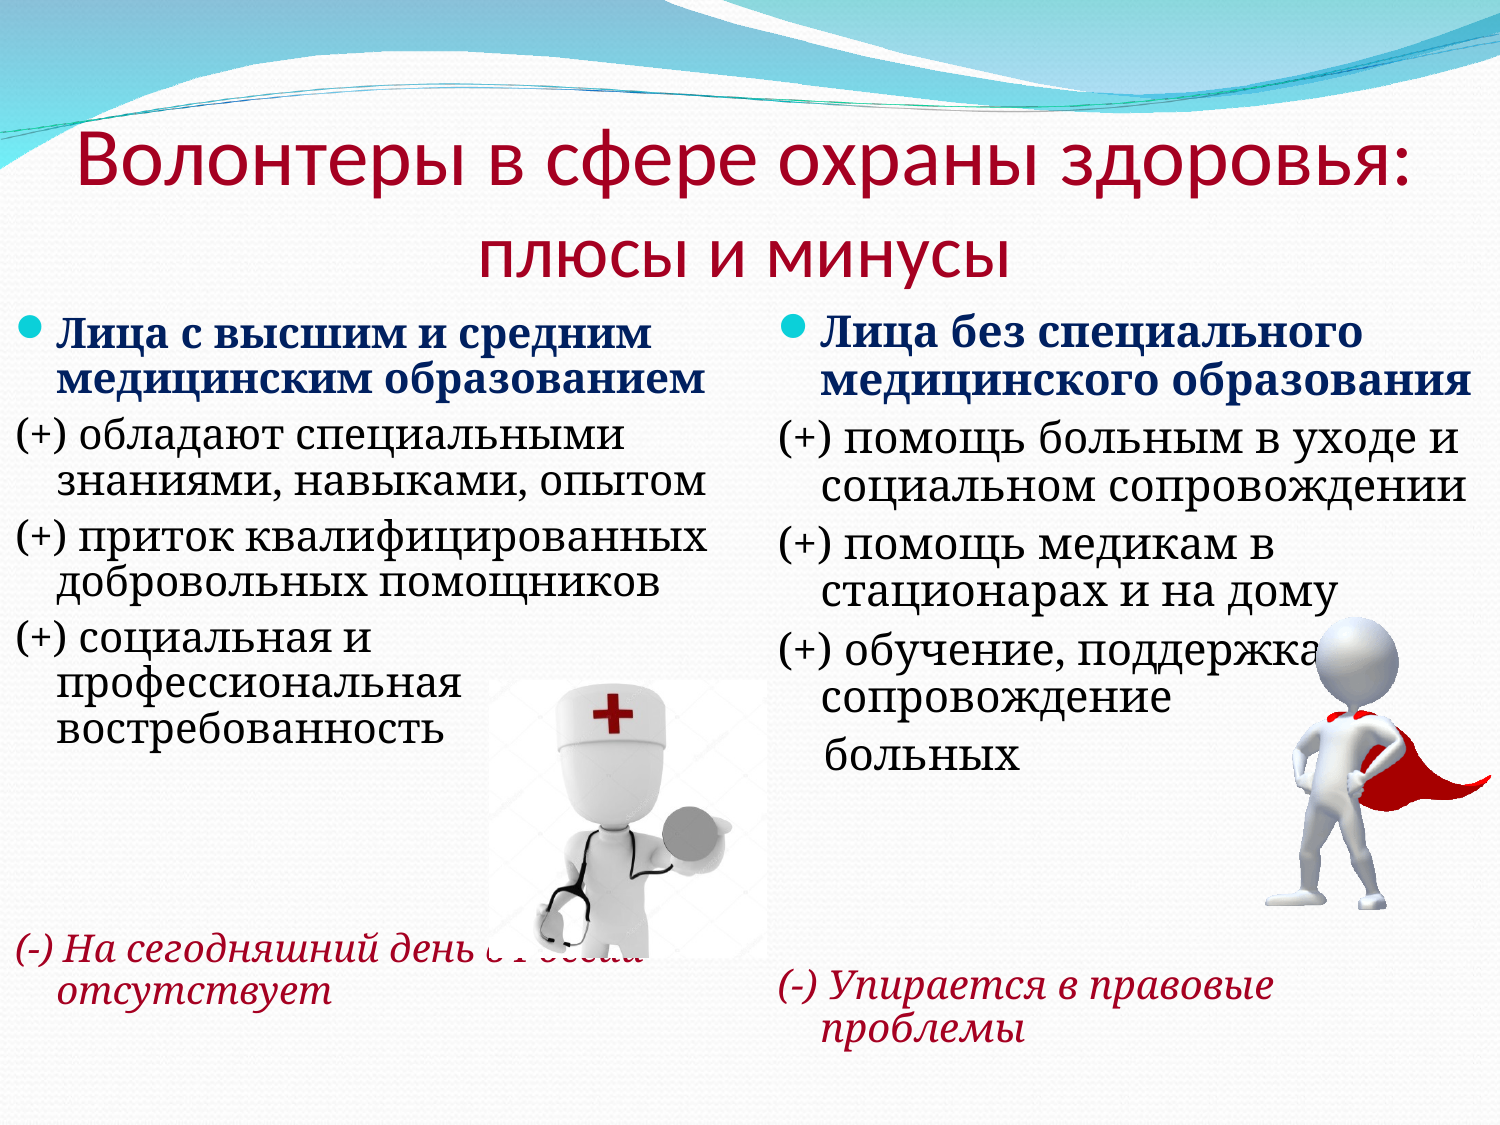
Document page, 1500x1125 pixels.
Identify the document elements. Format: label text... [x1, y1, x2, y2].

list Лица без специального медицинского образования (+) помощь больным в уходе и социальном сопровождении (+) помощь медикам в стационарах и на дому (+) обучение, поддержка, сопровождение больных (-) Упирается в правовые проблемы [762, 302, 1500, 1125]
list Лица с высшим и средним медицинским образованием (+) обладают специальными знаниями, навыками, опытом (+) приток квалифицированных добровольных помощников (+) социальная и профессиональная востребованность (-) На сегодняшний день в России отсутствует [0, 304, 738, 1106]
picture [0, 0, 1500, 1125]
picture [1232, 597, 1500, 993]
title Волонтеры в сфере охраны здоровья: плюсы и минусы [70, 117, 1421, 293]
